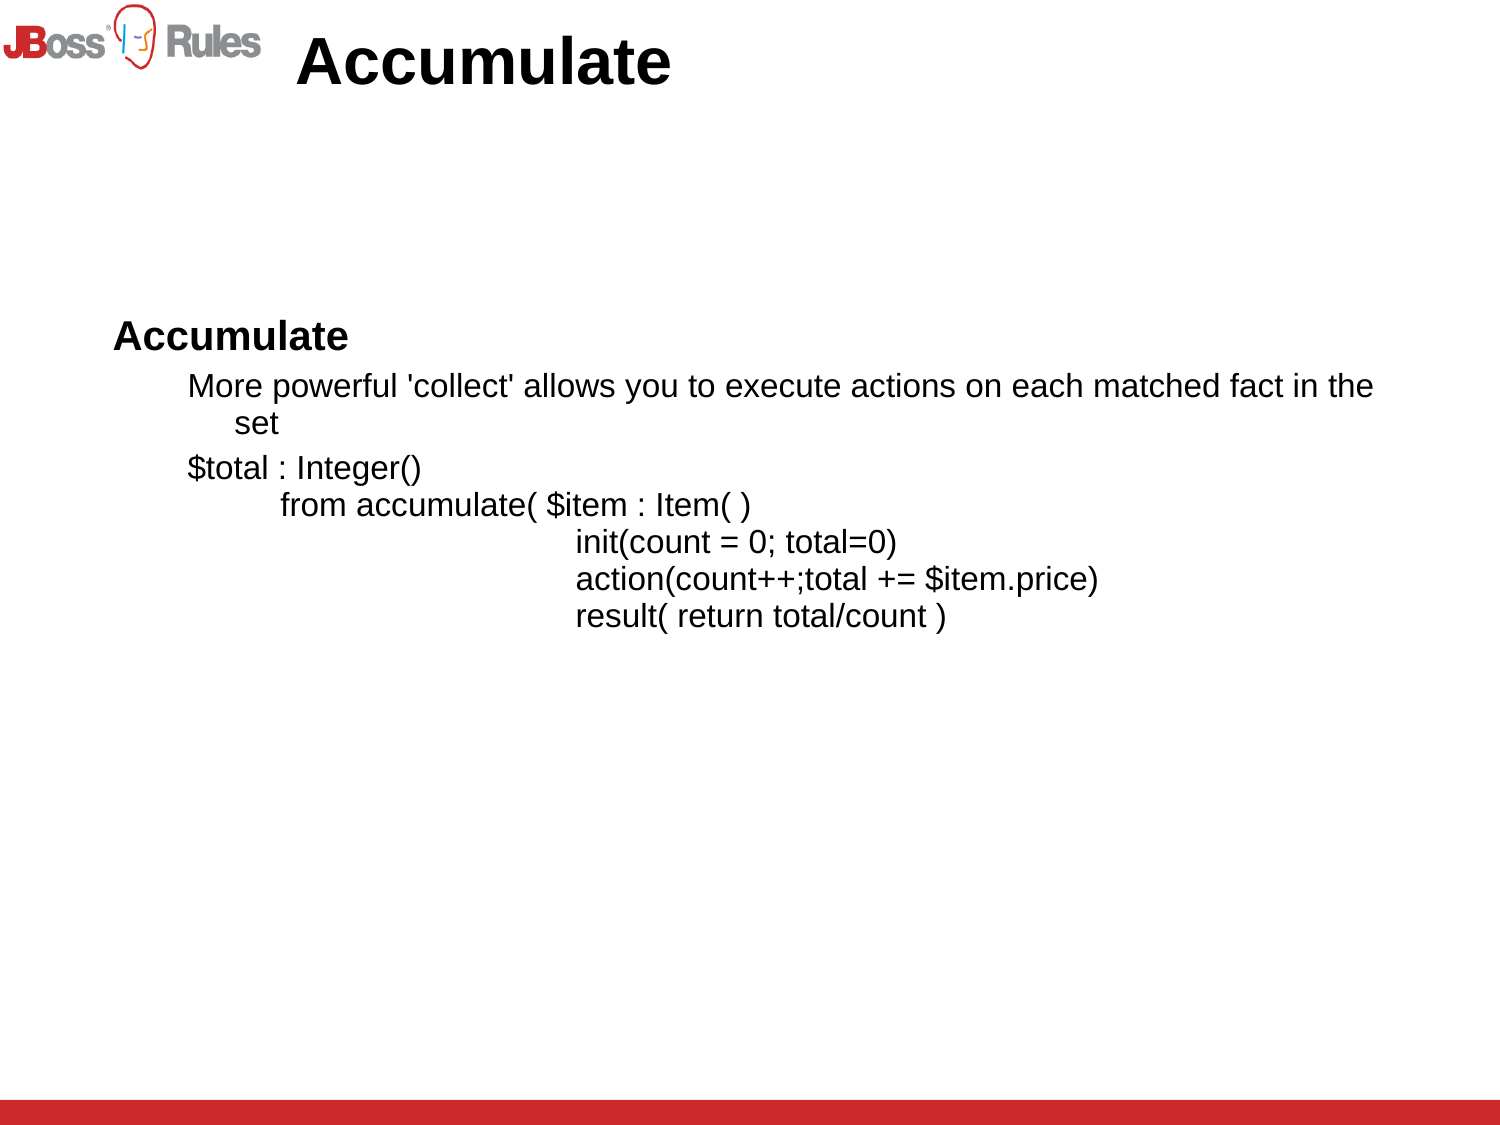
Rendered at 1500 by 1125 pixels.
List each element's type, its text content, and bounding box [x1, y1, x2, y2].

picture [0, 0, 266, 73]
title Accumulate [295, 5, 1496, 119]
list Accumulate More powerful 'collect' allows you to execute actions on each matched fact in the set $total : Integer() from accumulate( $item : Item( ) init(count = 0; total=0) action(count++;total += $item.price) result( return total/count ) [112, 312, 1388, 973]
